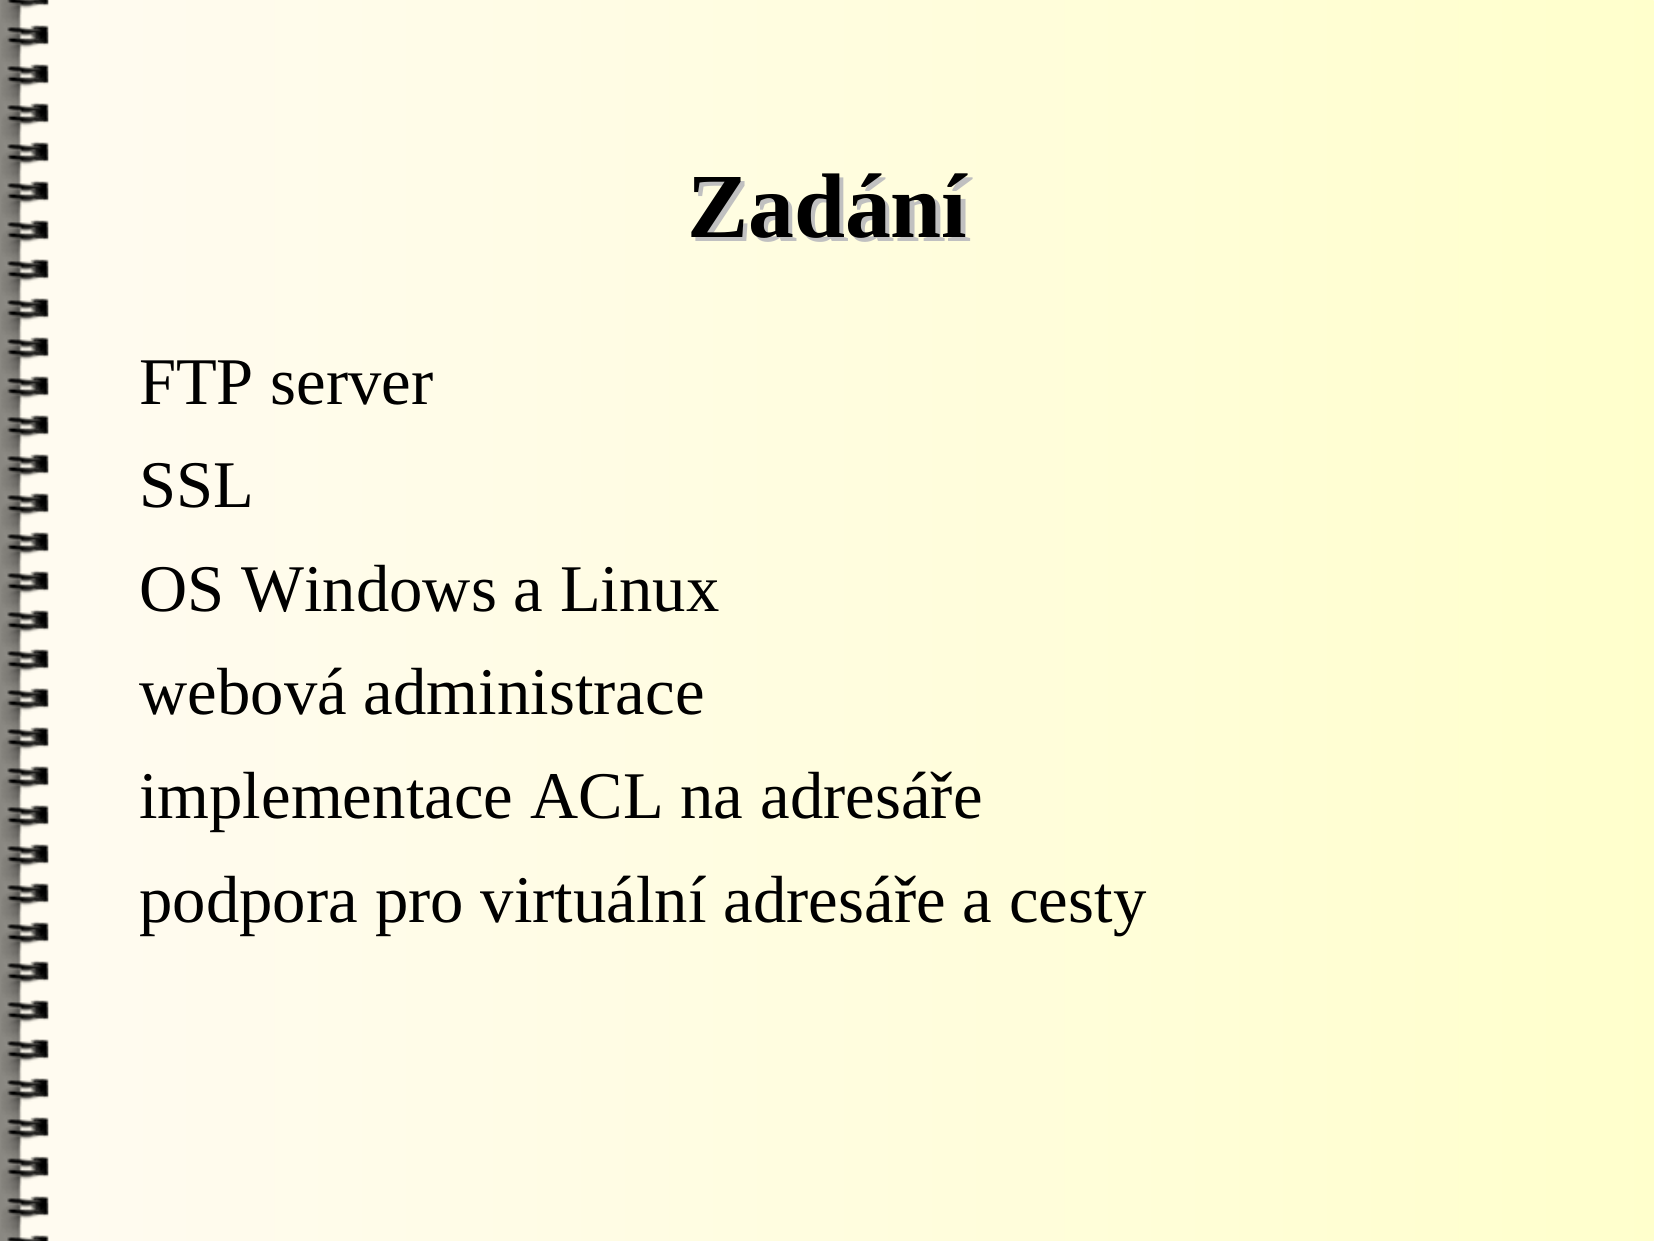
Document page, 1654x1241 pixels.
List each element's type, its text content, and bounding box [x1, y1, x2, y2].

list FTP server SSL OS Windows a Linux webová administrace implementace ACL na adresáře podpora pro virtuální adresáře a cesty [121, 344, 1534, 1127]
picture [0, 0, 1654, 1241]
title Zadání [121, 102, 1534, 311]
